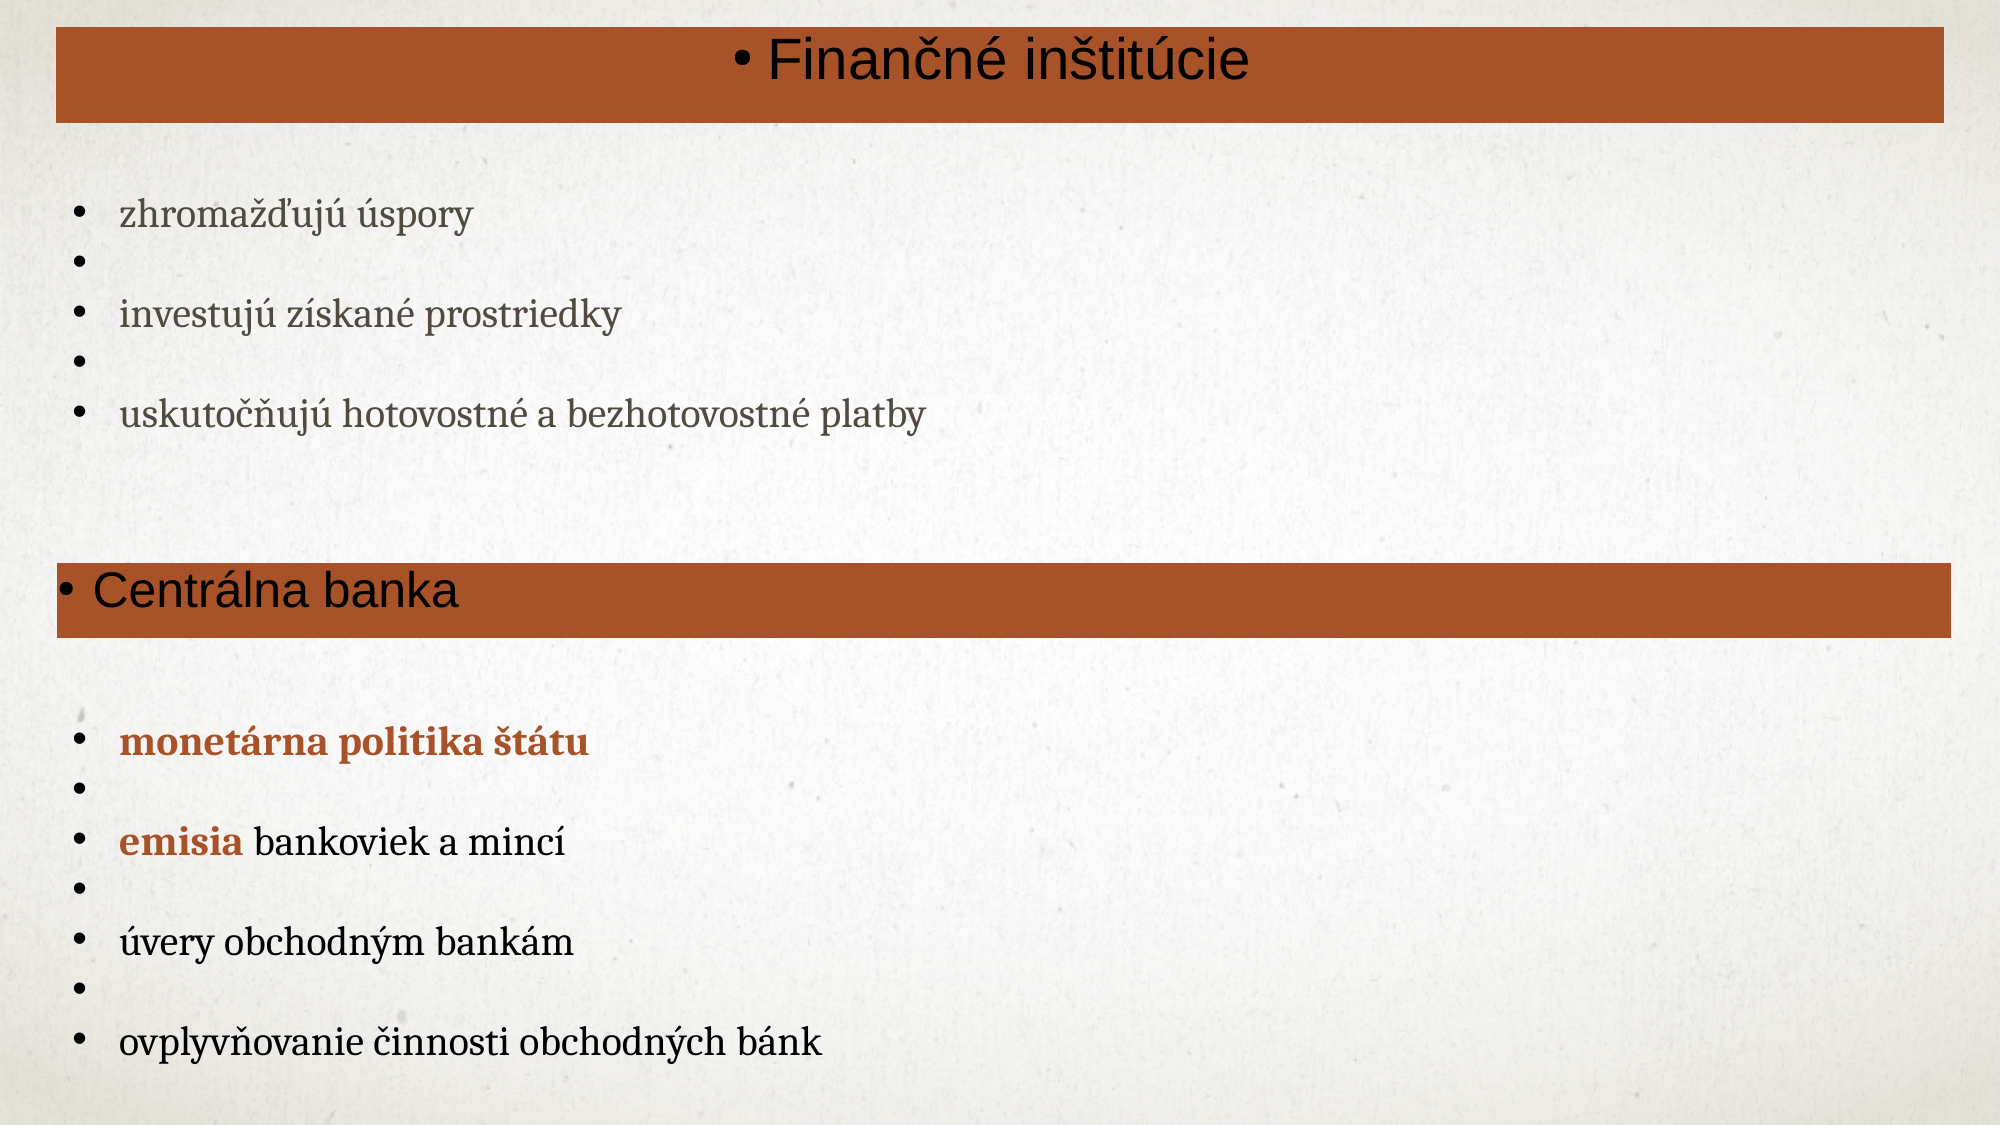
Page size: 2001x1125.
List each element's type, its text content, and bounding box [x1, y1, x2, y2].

text_box monetárna politika štátu emisia bankoviek a mincí úvery obchodným bankám ovplyvňovanie činnosti obchodných bánk [57, 705, 1943, 1125]
table_header Centrálna banka [57, 563, 1951, 638]
text_box zhromažďujú úspory investujú získané prostriedky uskutočňujú hotovostné a bezhotovostné platby [57, 178, 1943, 447]
table_header Finančné inštitúcie [56, 27, 1944, 123]
